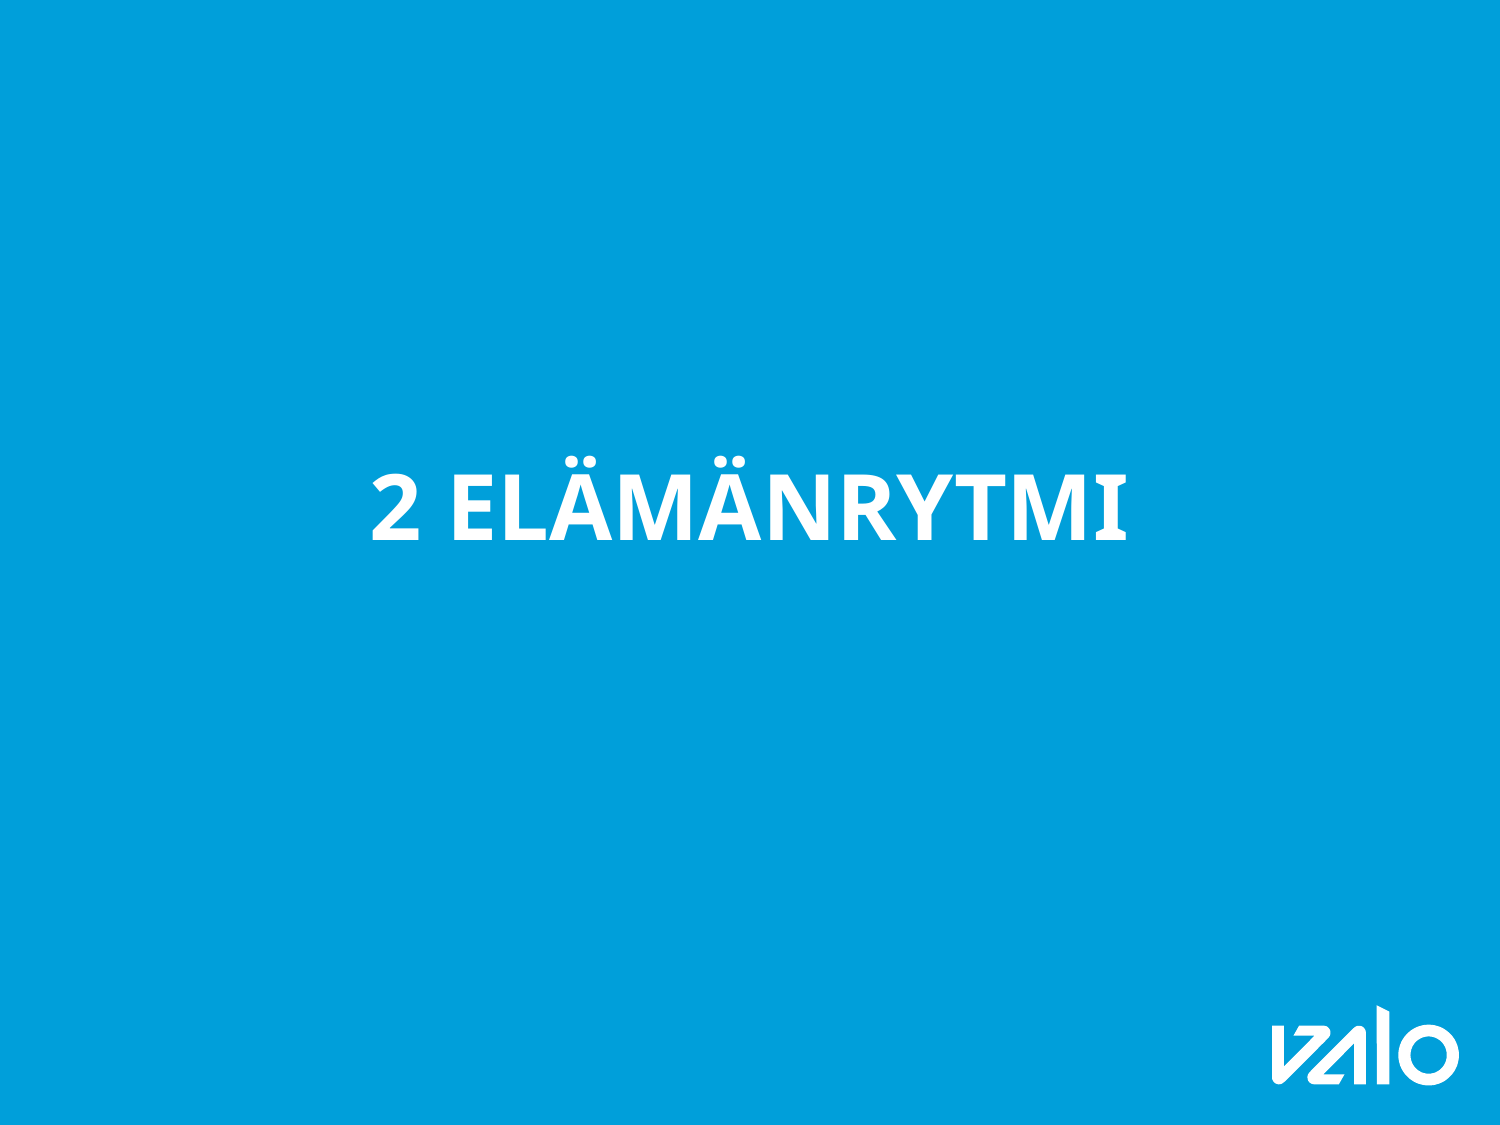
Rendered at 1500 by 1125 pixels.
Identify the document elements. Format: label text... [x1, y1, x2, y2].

title 2 ELÄMÄNRYTMI [112, 392, 1388, 634]
